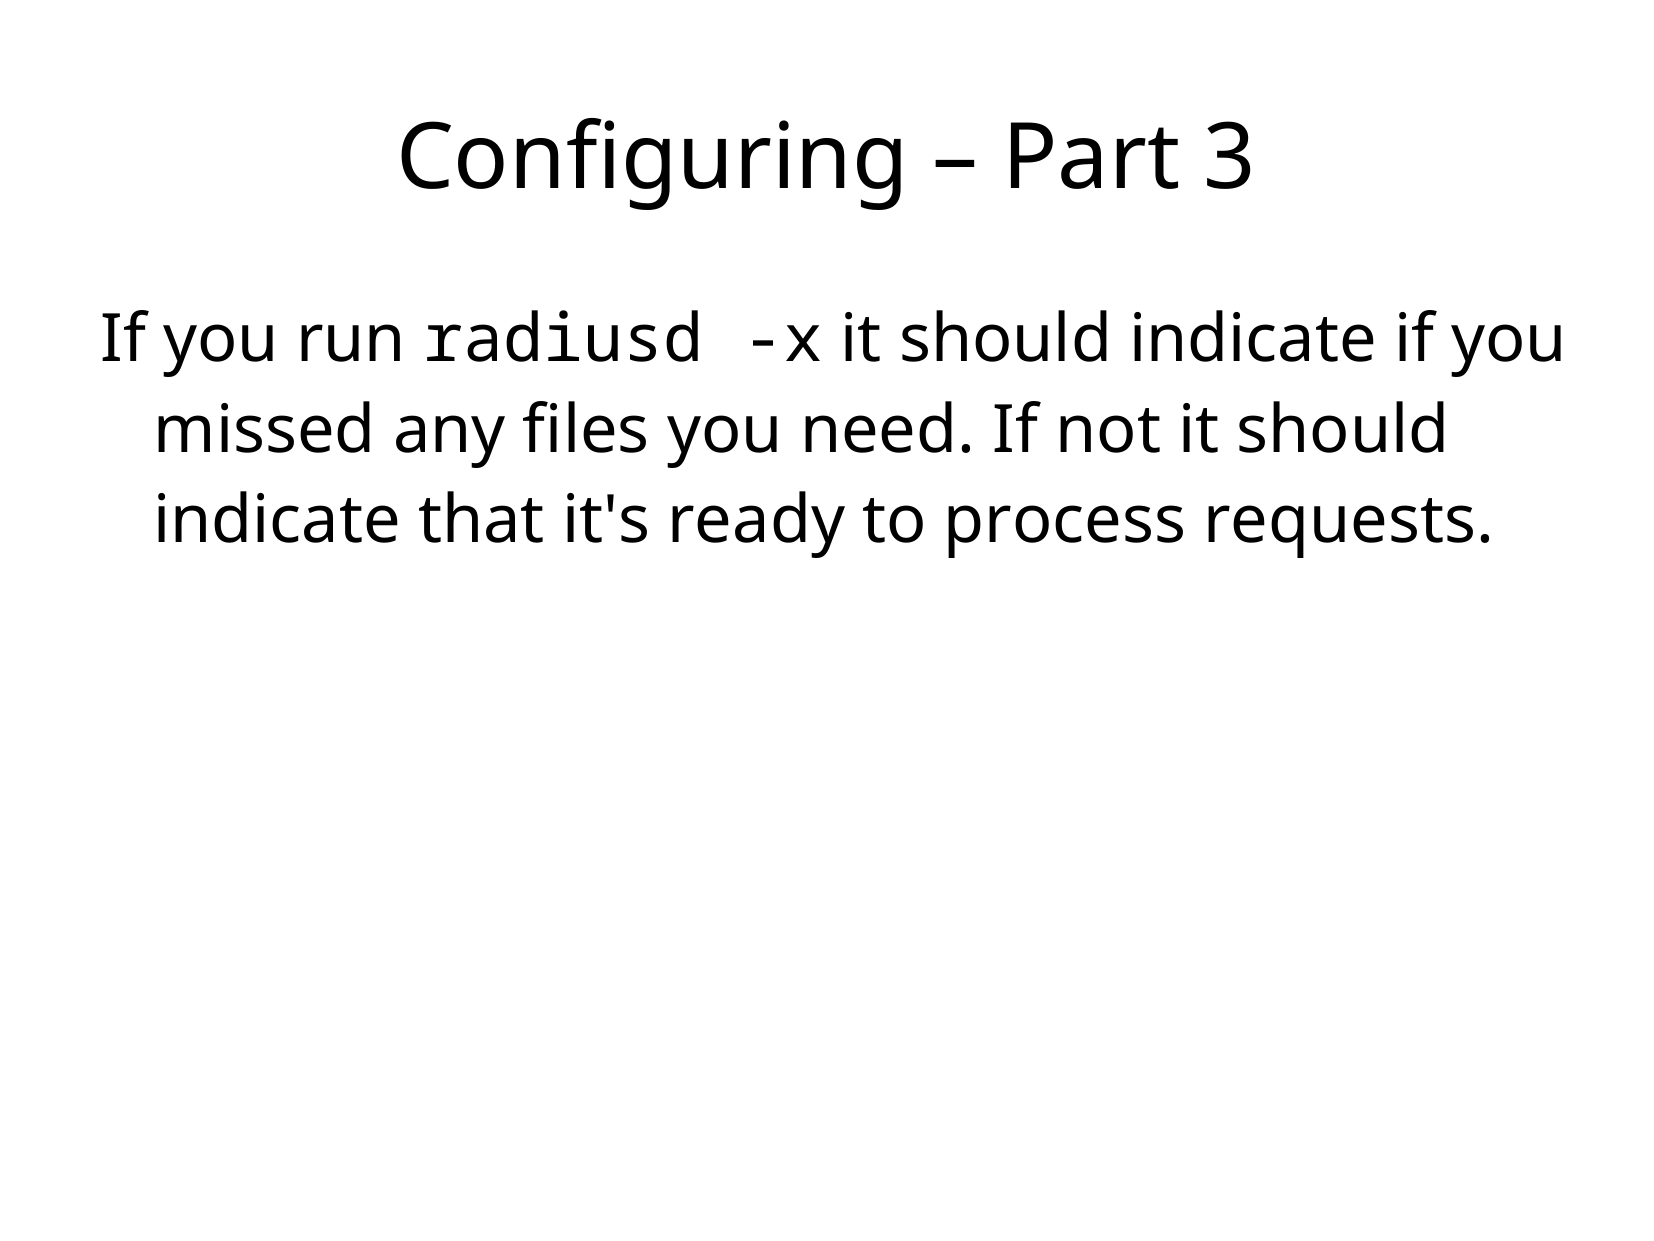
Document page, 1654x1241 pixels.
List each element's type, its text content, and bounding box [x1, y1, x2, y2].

title Configuring – Part 3 [82, 49, 1571, 257]
list If you run radiusd -x it should indicate if you missed any files you need. If not it should indicate that it's ready to process requests. [82, 290, 1571, 1109]
